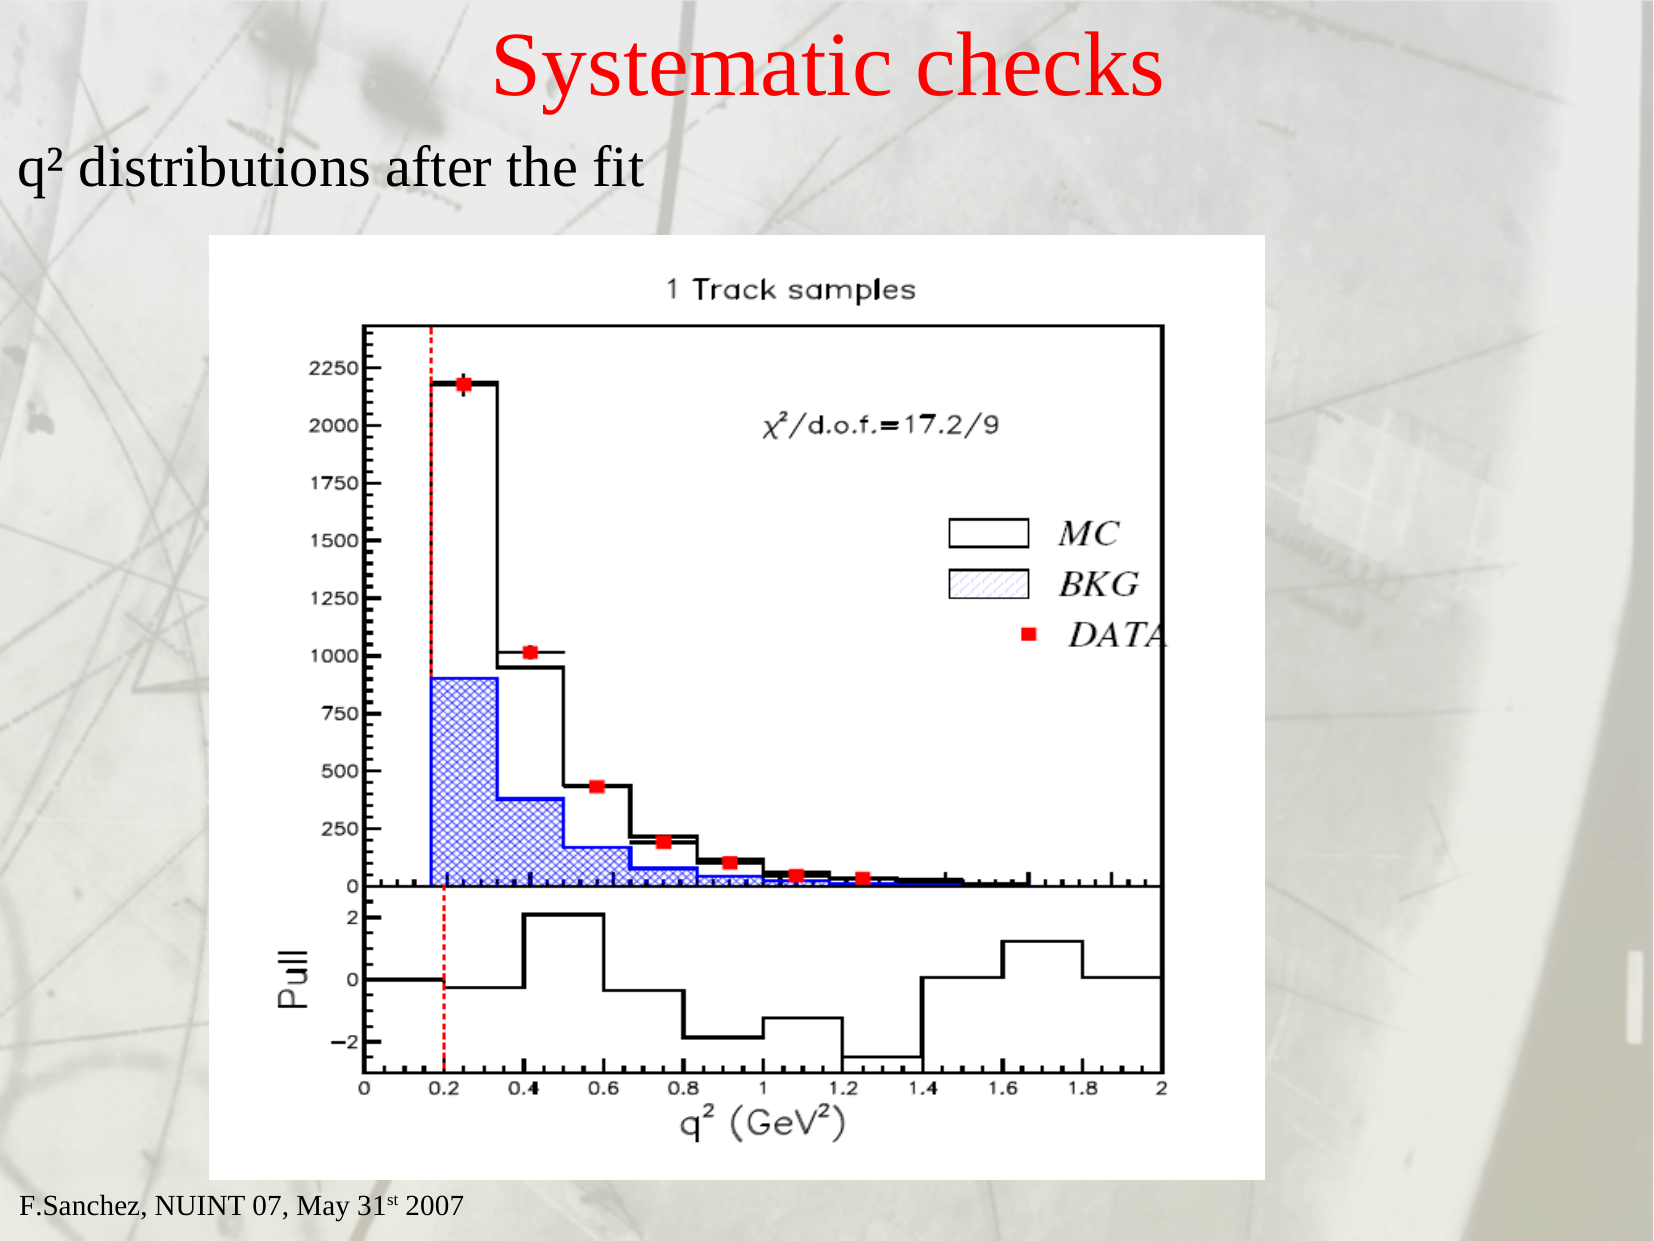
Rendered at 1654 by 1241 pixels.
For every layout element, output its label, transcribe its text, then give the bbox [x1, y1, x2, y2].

picture [0, 0, 1654, 1241]
list q² distributions after the fit [0, 134, 1534, 230]
title Systematic checks [84, 0, 1573, 130]
